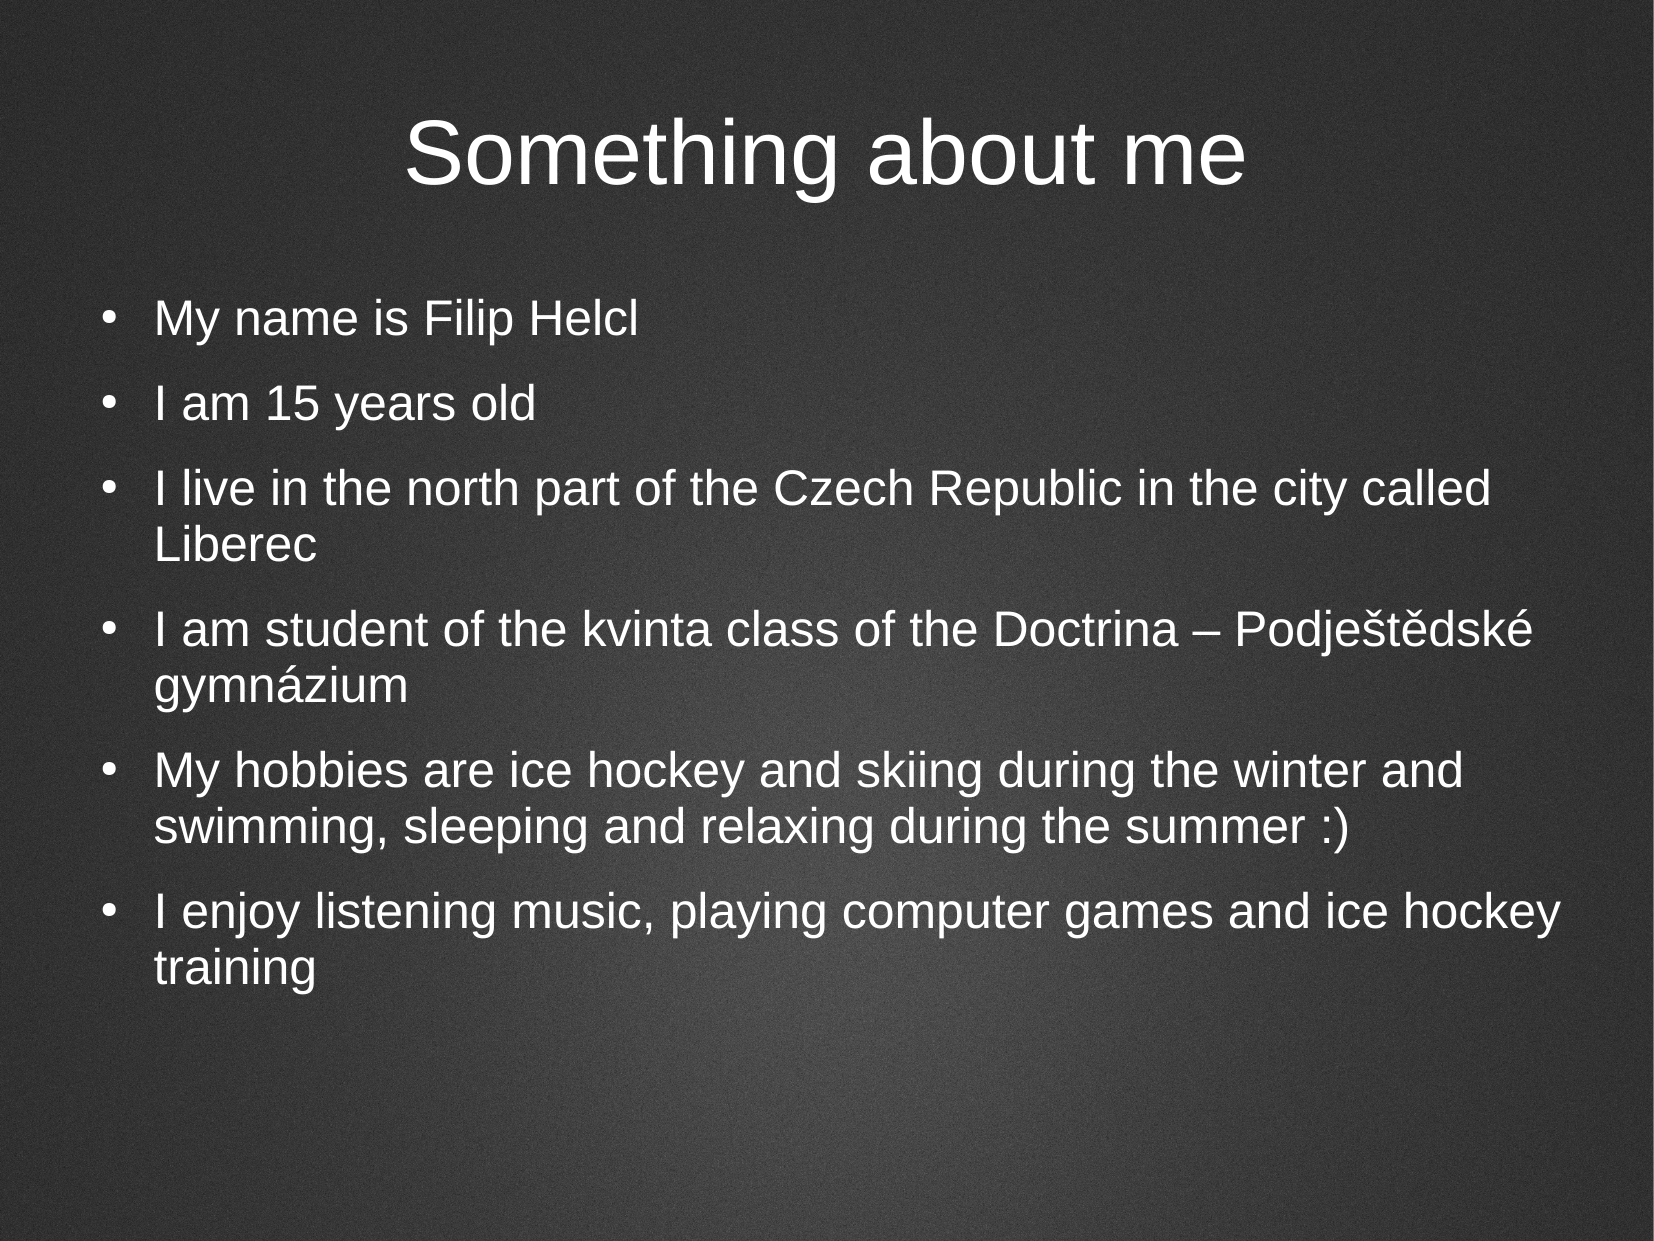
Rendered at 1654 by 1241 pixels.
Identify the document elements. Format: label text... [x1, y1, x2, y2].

title Something about me [82, 49, 1571, 257]
list My name is Filip Helcl I am 15 years old I live in the north part of the Czech Republic in the city called Liberec I am student of the kvinta class of the Doctrina – Podještědské gymnázium My hobbies are ice hockey and skiing during the winter and swimming, sleeping and relaxing during the summer :) I enjoy listening music, playing computer games and ice hockey training [82, 290, 1571, 1109]
picture [0, 0, 1654, 1241]
